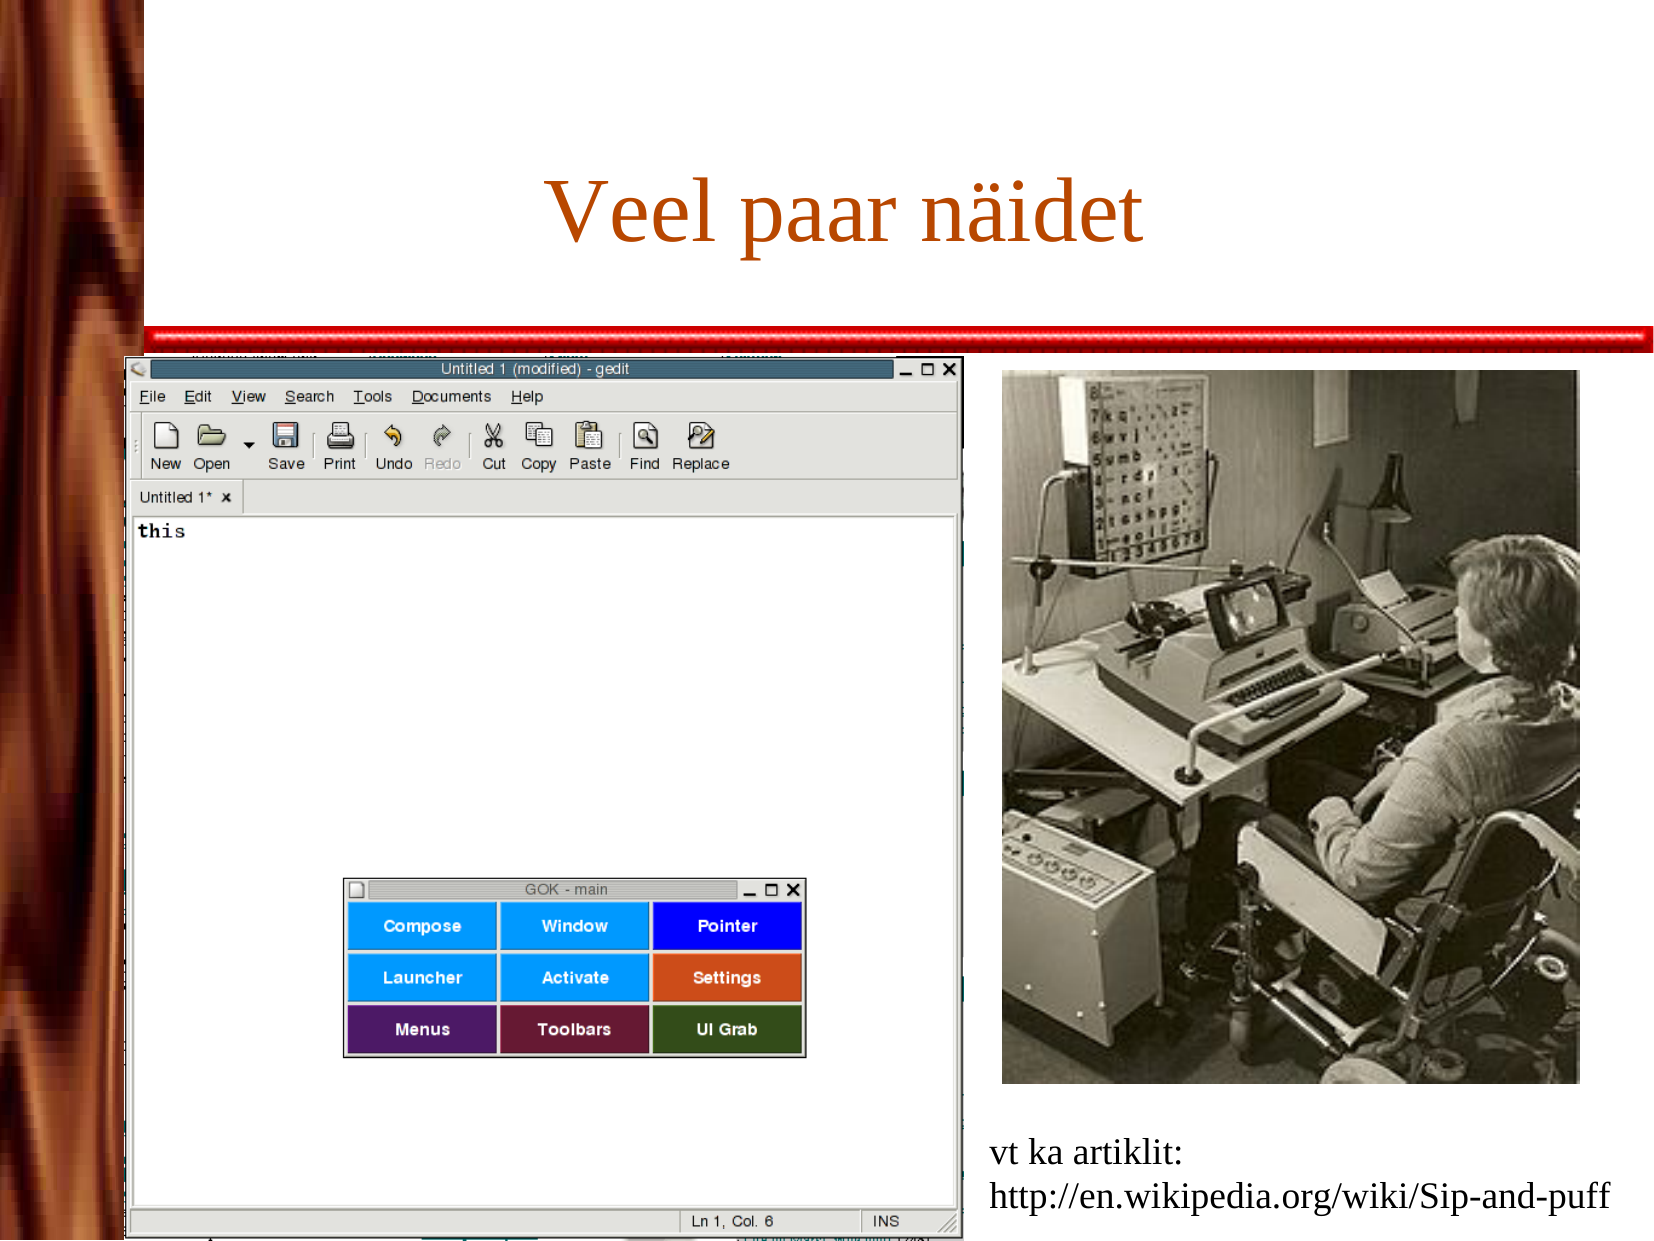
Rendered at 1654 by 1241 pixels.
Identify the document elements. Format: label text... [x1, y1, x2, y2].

picture [0, 0, 1654, 1241]
title Veel paar näidet [121, 100, 1533, 312]
picture [1002, 370, 1580, 1084]
text_box vt ka artiklit: http://en.wikipedia.org/wiki/Sip-and-puff [989, 1127, 1654, 1215]
